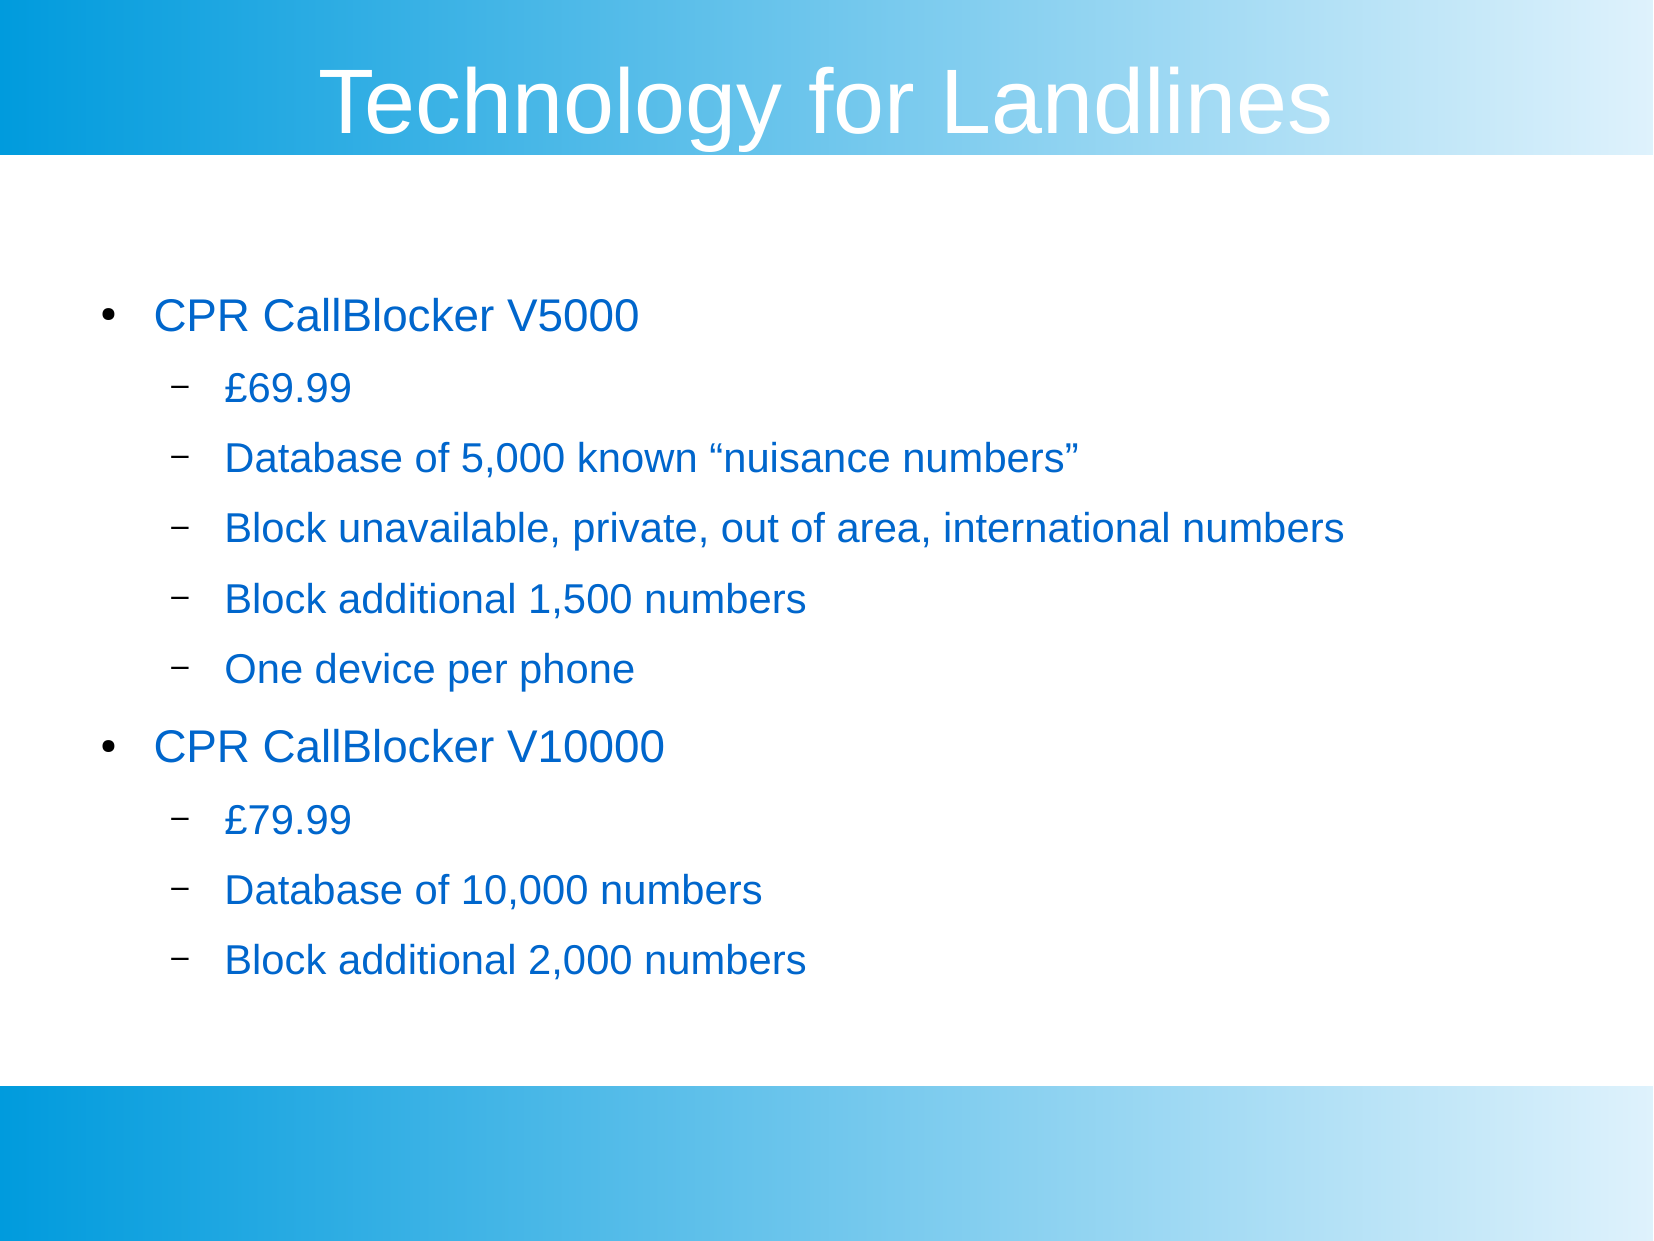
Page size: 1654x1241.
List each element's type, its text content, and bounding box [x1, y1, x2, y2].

list CPR CallBlocker V5000 £69.99 Database of 5,000 known “nuisance numbers” Block unavailable, private, out of area, international numbers Block additional 1,500 numbers One device per phone CPR CallBlocker V10000 £79.99 Database of 10,000 numbers Block additional 2,000 numbers [82, 290, 1571, 1010]
title Technology for Landlines [82, 49, 1571, 155]
